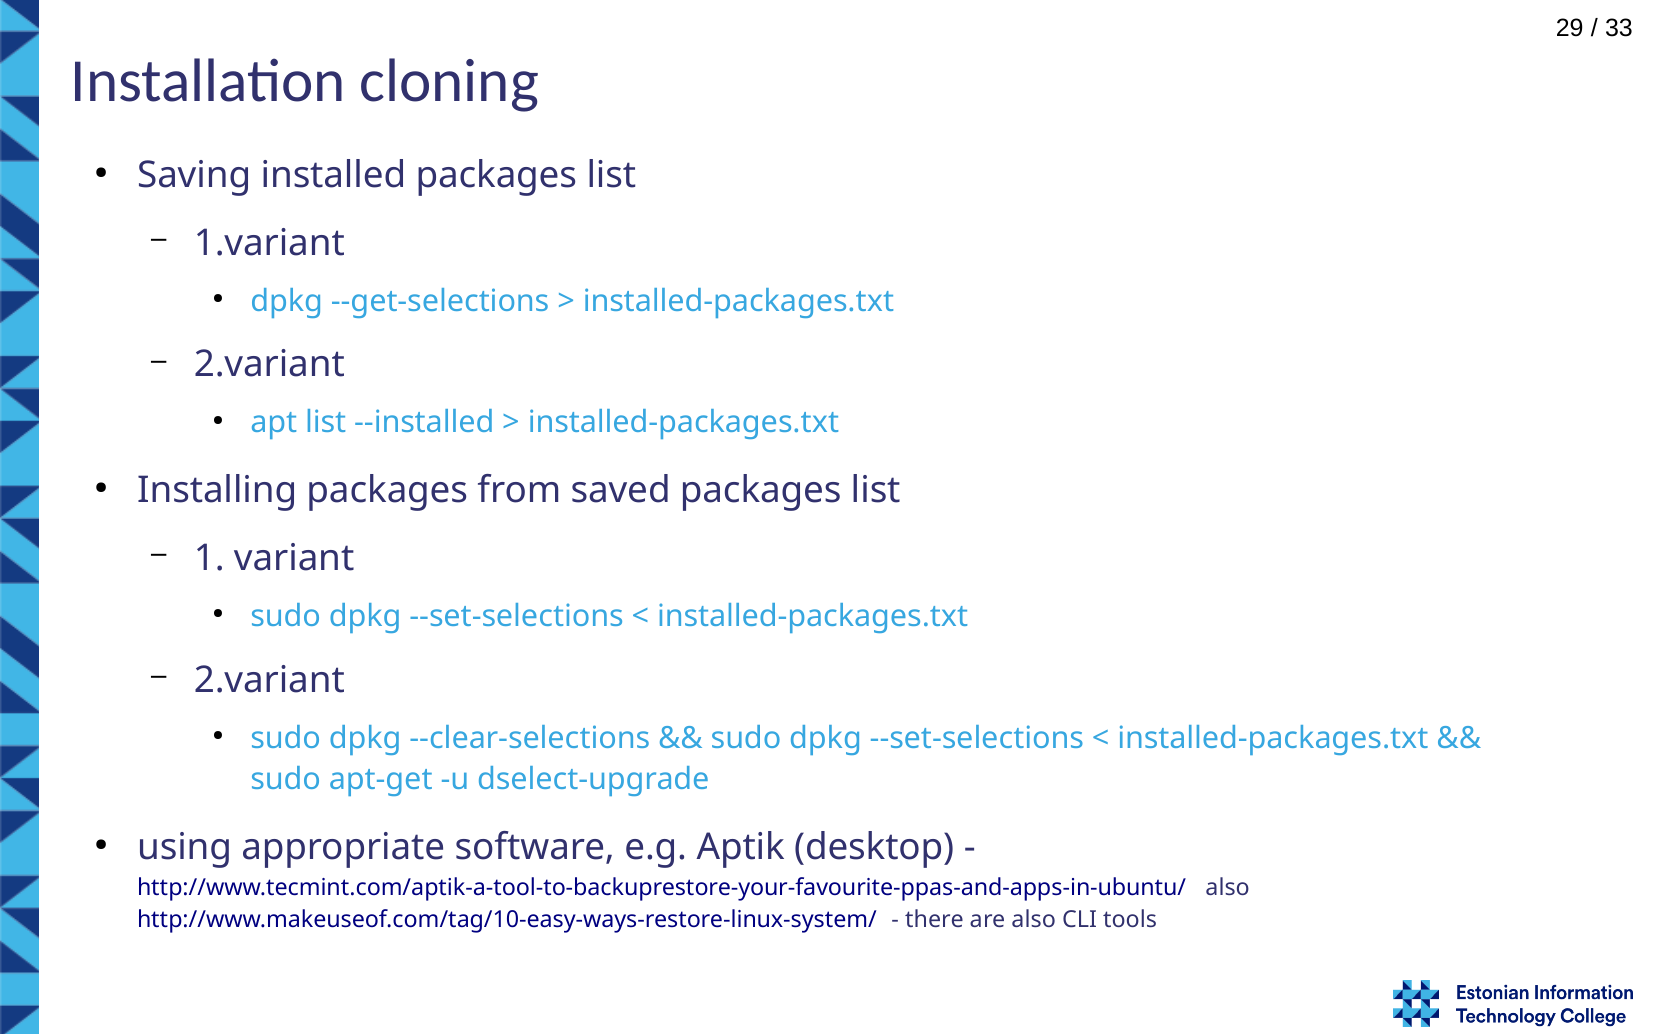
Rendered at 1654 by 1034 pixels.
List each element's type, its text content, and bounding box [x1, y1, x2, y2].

list Saving installed packages list 1.variant dpkg --get-selections > installed-packages.txt 2.variant apt list --installed > installed-packages.txt Installing packages from saved packages list 1. variant sudo dpkg --set-selections < installed-packages.txt 2.variant sudo dpkg --clear-selections && sudo dpkg --set-selections < installed-packages.txt && sudo apt-get -u dselect-upgrade using appropriate software, e.g. Aptik (desktop) - http://www.tecmint.com/aptik-a-tool-to-backuprestore-your-favourite-ppas-and-apps-in-ubuntu/ also http://www.makeuseof.com/tag/10-easy-ways-restore-linux-system/ - there are also CLI tools [80, 148, 1536, 945]
title Installation cloning [70, 41, 1630, 130]
picture [1393, 980, 1633, 1027]
